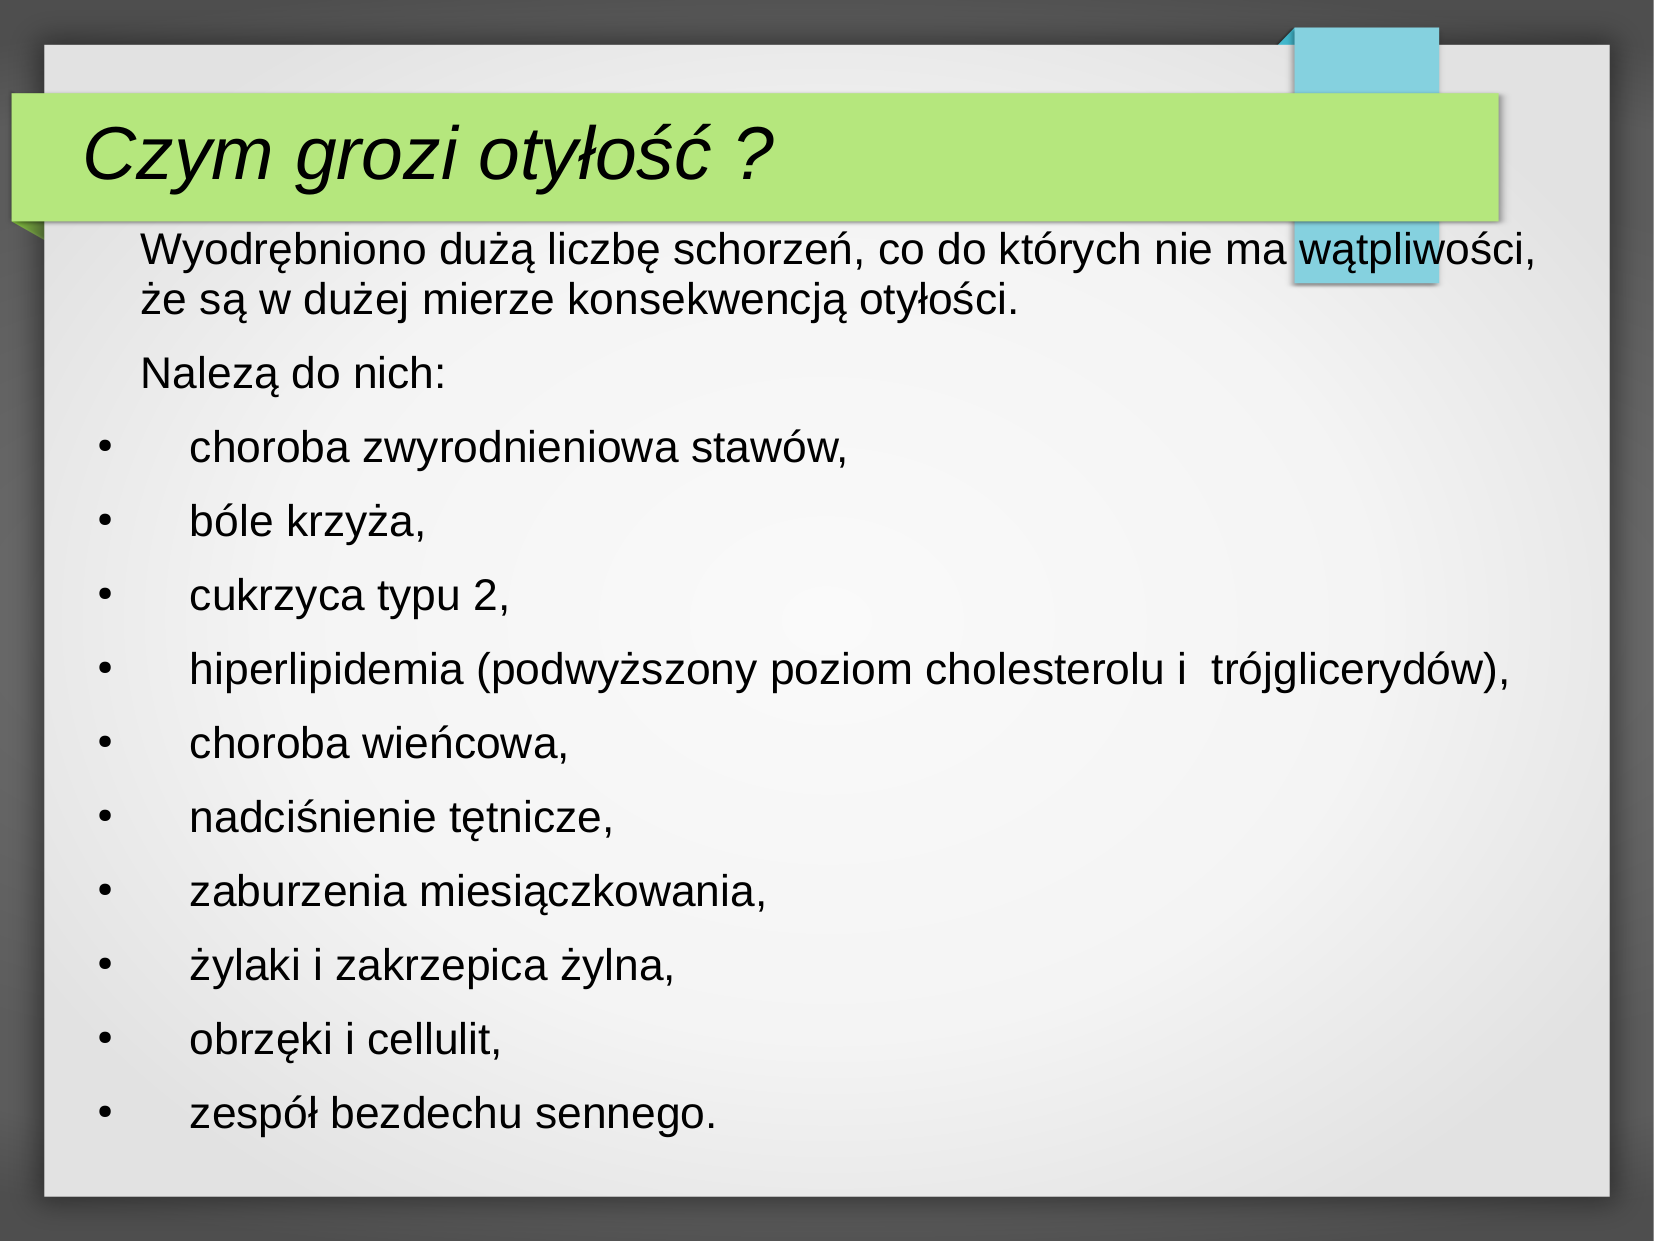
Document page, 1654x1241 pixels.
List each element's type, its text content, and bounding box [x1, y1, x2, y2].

picture [0, 0, 1654, 1241]
title Czym grozi otyłość ? [82, 94, 1264, 213]
list Wyodrębniono dużą liczbę schorzeń, co do których nie ma wątpliwości, że są w dużej mierze konsekwencją otyłości. Nalezą do nich: choroba zwyrodnieniowa stawów, bóle krzyża, cukrzyca typu 2, hiperlipidemia (podwyższony poziom cholesterolu i trójglicerydów), choroba wieńcowa, nadciśnienie tętnicze, zaburzenia miesiączkowania, żylaki i zakrzepica żylna, obrzęki i cellulit, zespół bezdechu sennego. [82, 224, 1571, 1146]
